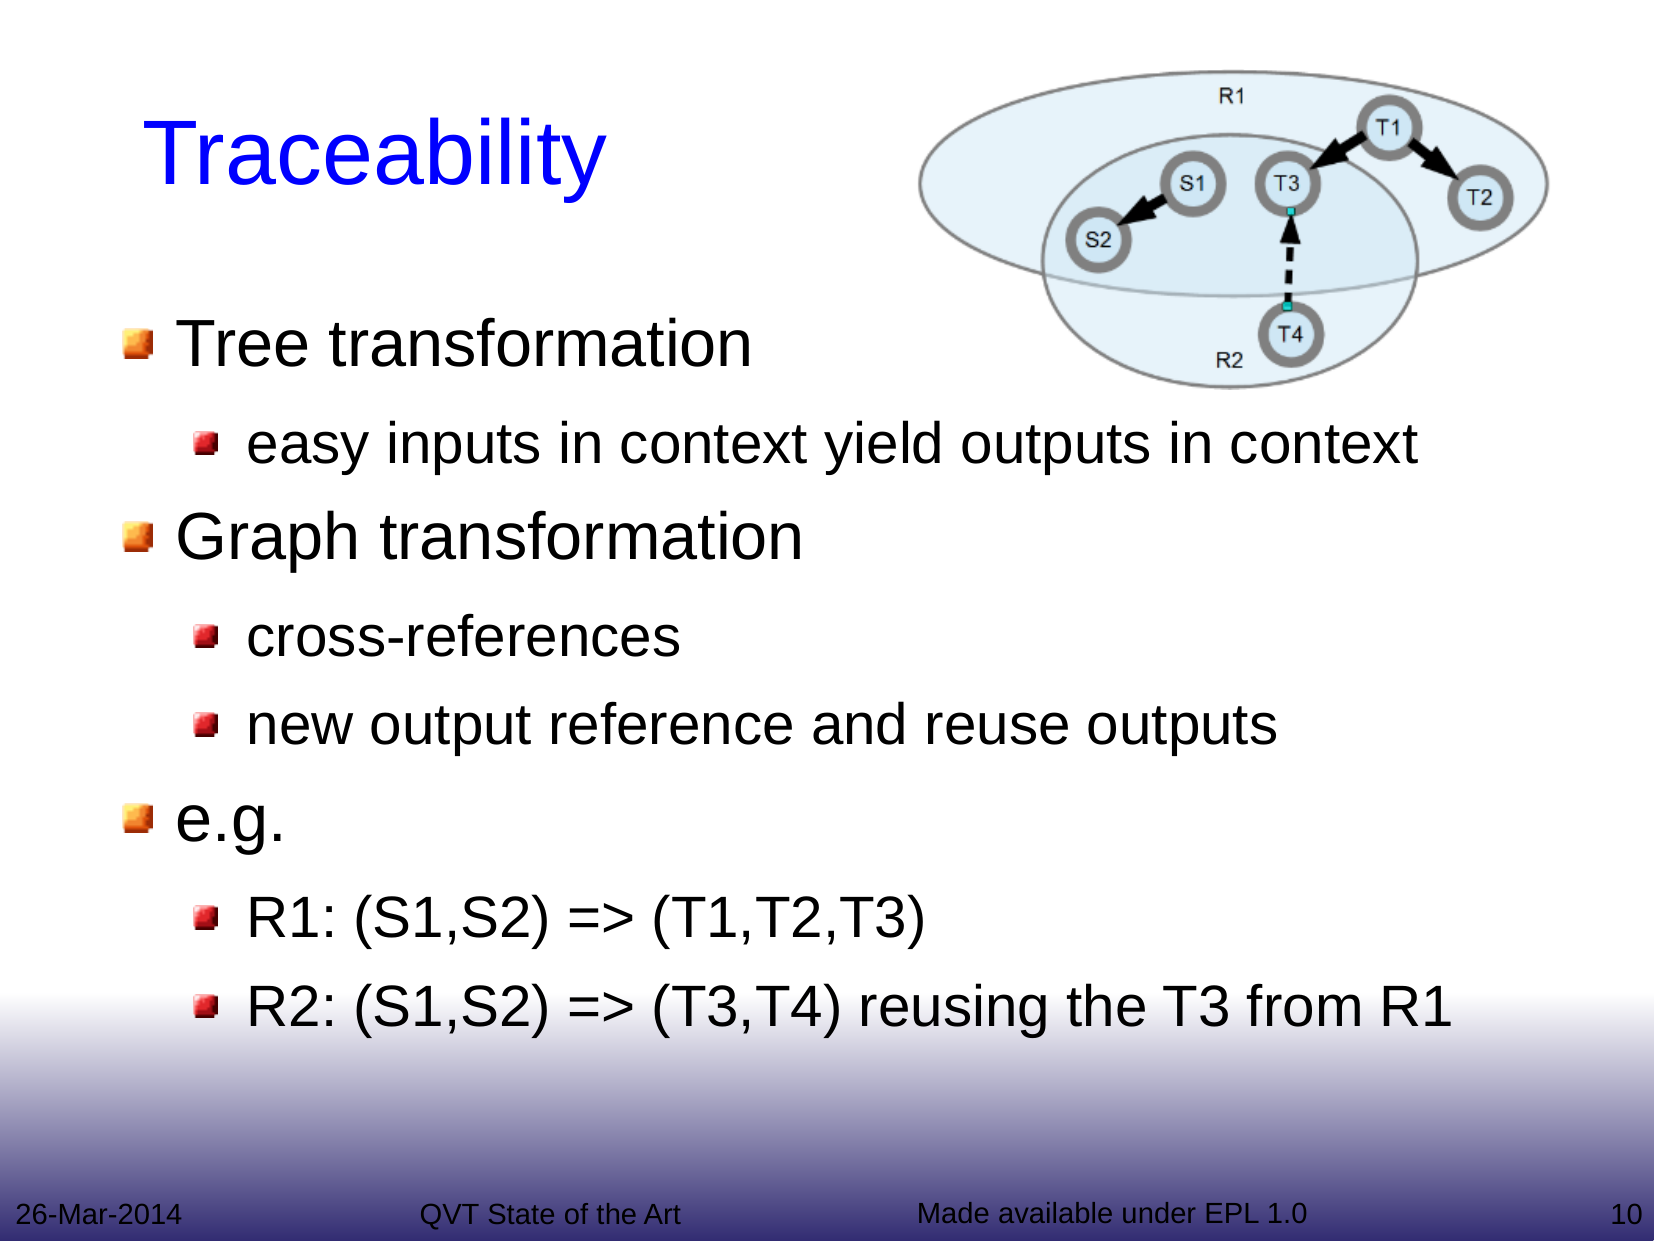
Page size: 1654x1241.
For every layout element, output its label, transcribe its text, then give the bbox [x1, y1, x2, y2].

picture [917, 69, 1551, 390]
list Tree transformation easy inputs in context yield outputs in context Graph transformation cross-references new output reference and reuse outputs e.g. R1: (S1,S2) => (T1,T2,T3) R2: (S1,S2) => (T3,T4) reusing the T3 from R1 [104, 306, 1594, 1125]
title Traceability [82, 49, 668, 257]
